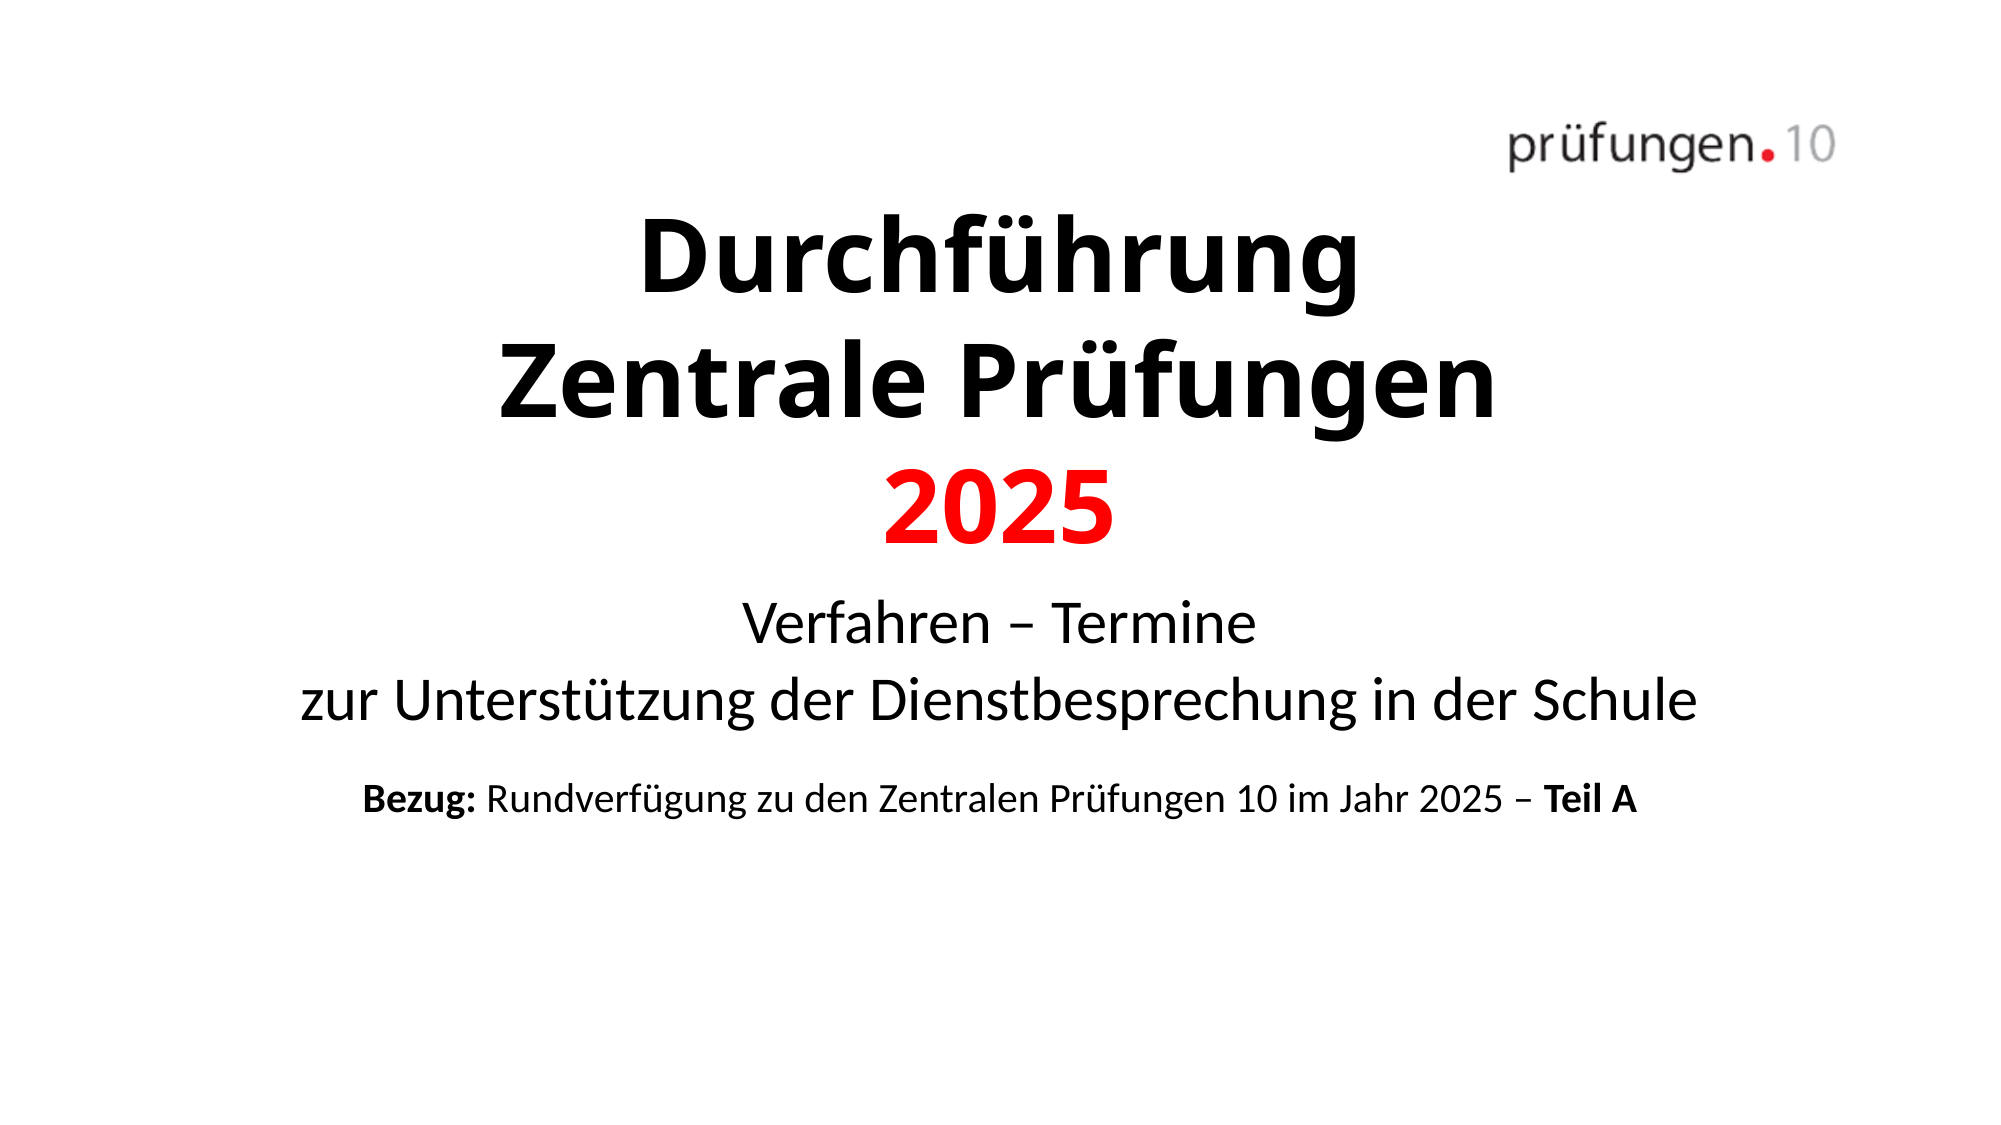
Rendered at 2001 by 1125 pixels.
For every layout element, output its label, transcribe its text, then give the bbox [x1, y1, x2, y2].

subtitle Verfahren – Termine zur Unterstützung der Dienstbesprechung in der Schule Bezug: Rundverfügung zu den Zentralen Prüfungen 10 im Jahr 2025 – Teil A [249, 590, 1750, 863]
picture [1499, 112, 1847, 185]
title Durchführung Zentrale Prüfungen 2025 [249, 184, 1750, 576]
